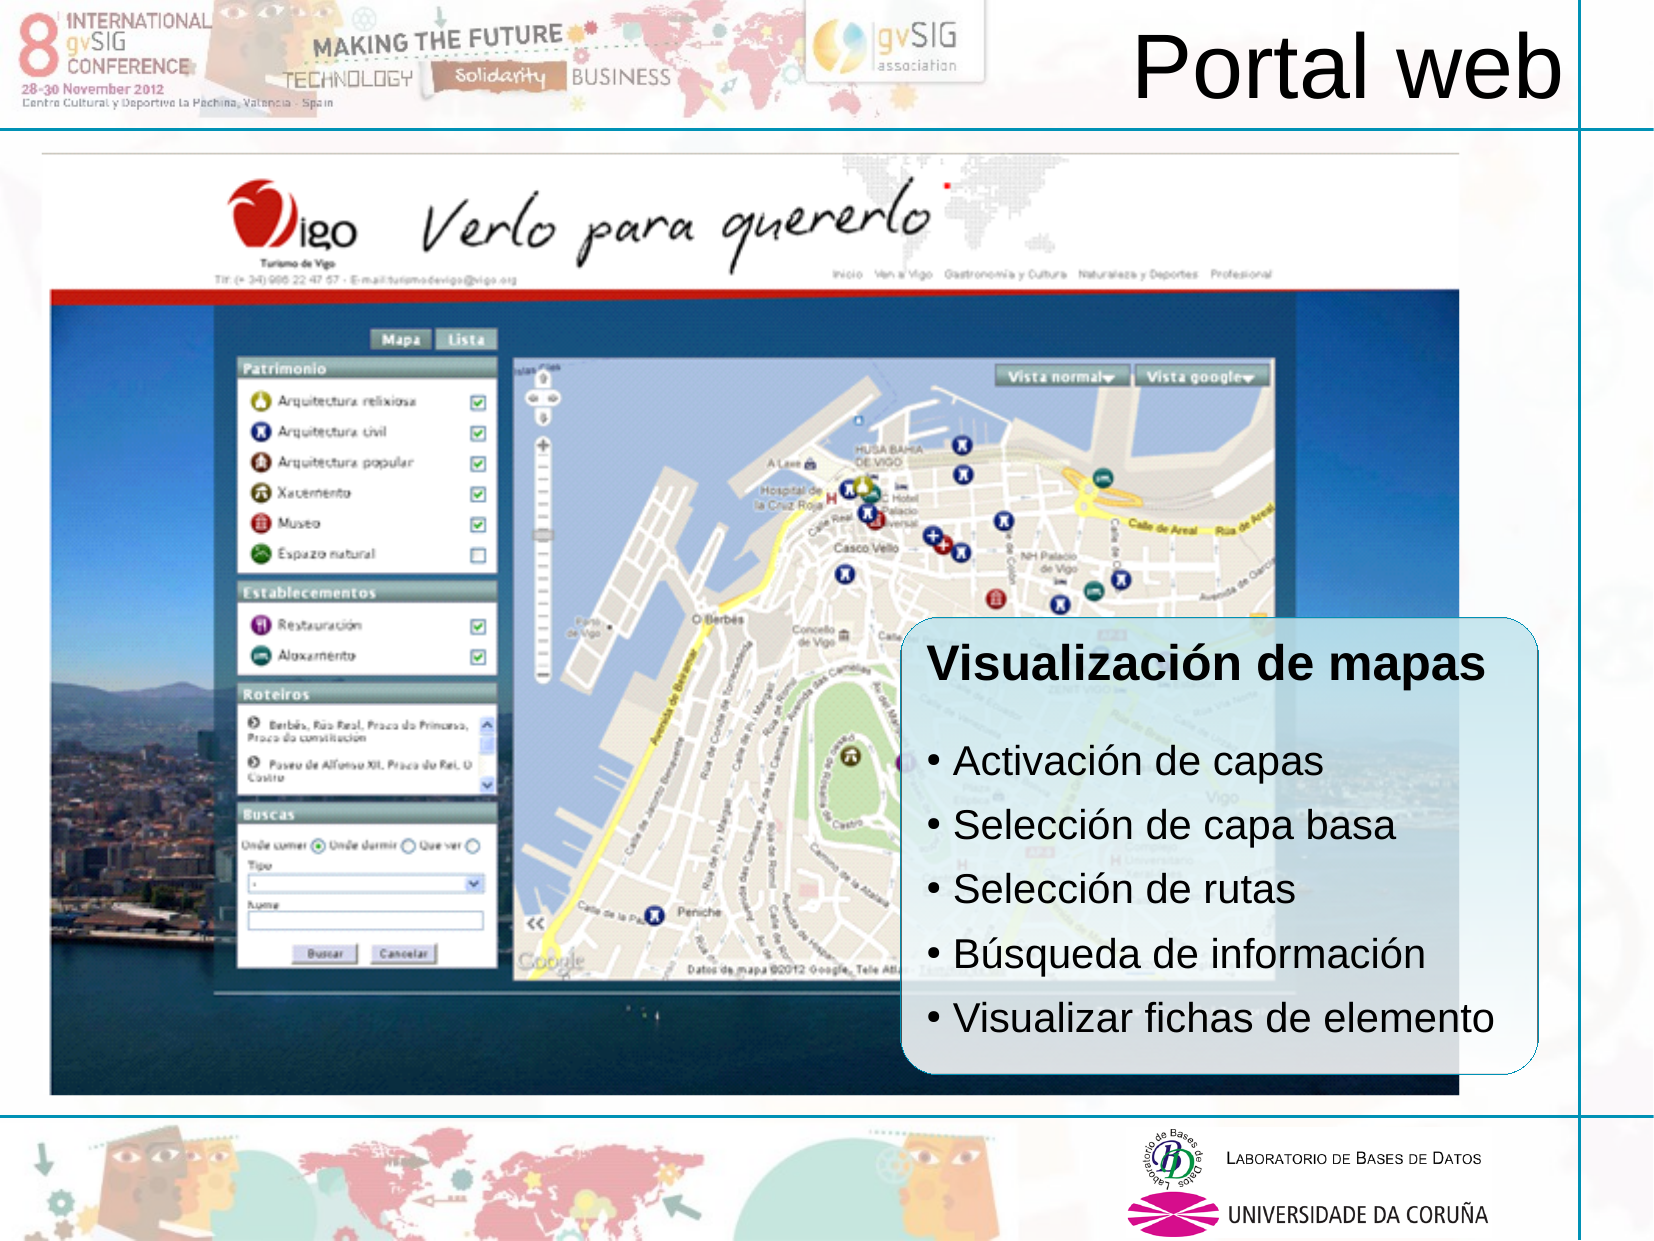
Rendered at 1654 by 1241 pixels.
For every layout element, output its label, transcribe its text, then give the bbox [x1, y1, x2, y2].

picture [1126, 1127, 1492, 1238]
title Portal web [76, 14, 1565, 119]
picture [40, 151, 1462, 1098]
text_box Visualización de mapas Activación de capas Selección de capa basa Selección de rutas Búsqueda de información Visualizar fichas de elemento [900, 617, 1539, 1075]
